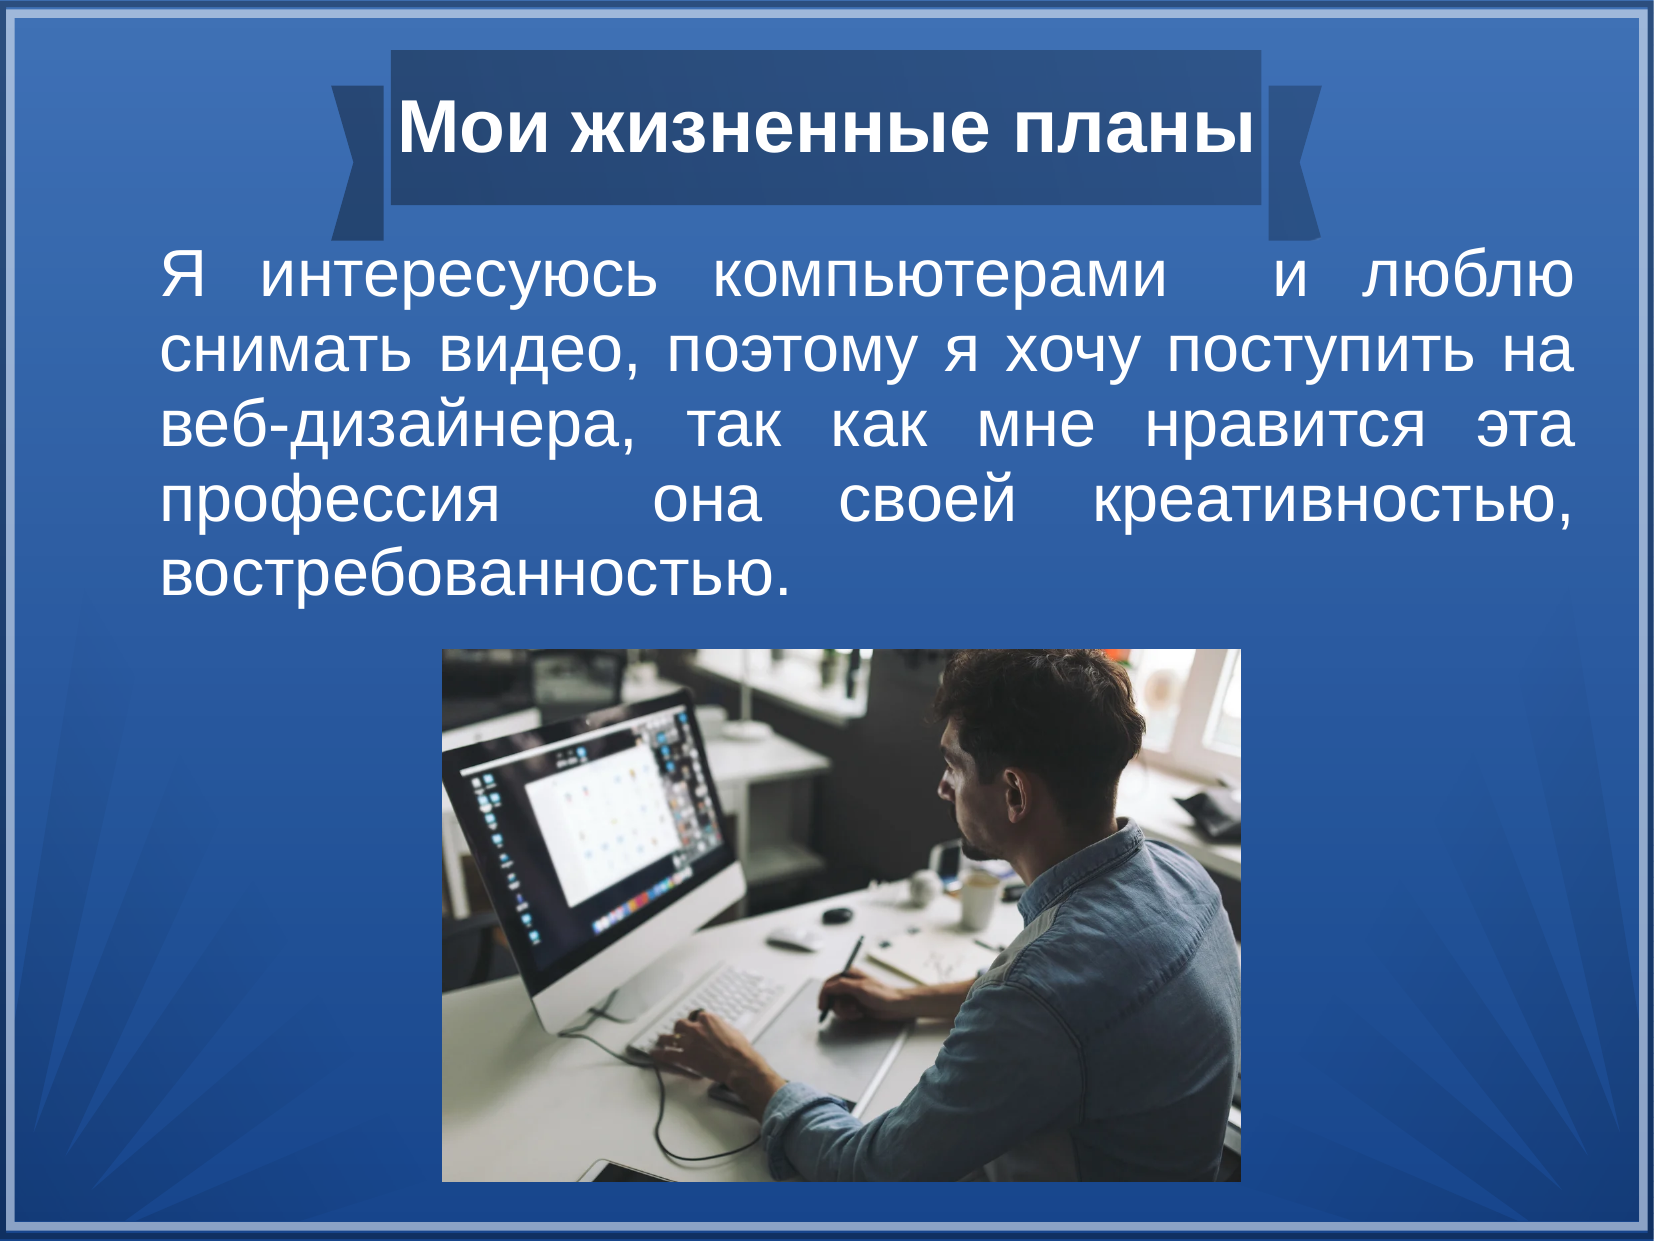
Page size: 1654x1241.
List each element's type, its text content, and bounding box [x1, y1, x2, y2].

picture [442, 649, 1241, 1182]
title Мои жизненные планы [389, 23, 1264, 229]
list Я интересуюсь компьютерами и люблю снимать видео, поэтому я хочу поступить на веб-дизайнера, так как мне нравится эта профессия она своей креативностью, востребованностью. [88, 236, 1577, 1067]
